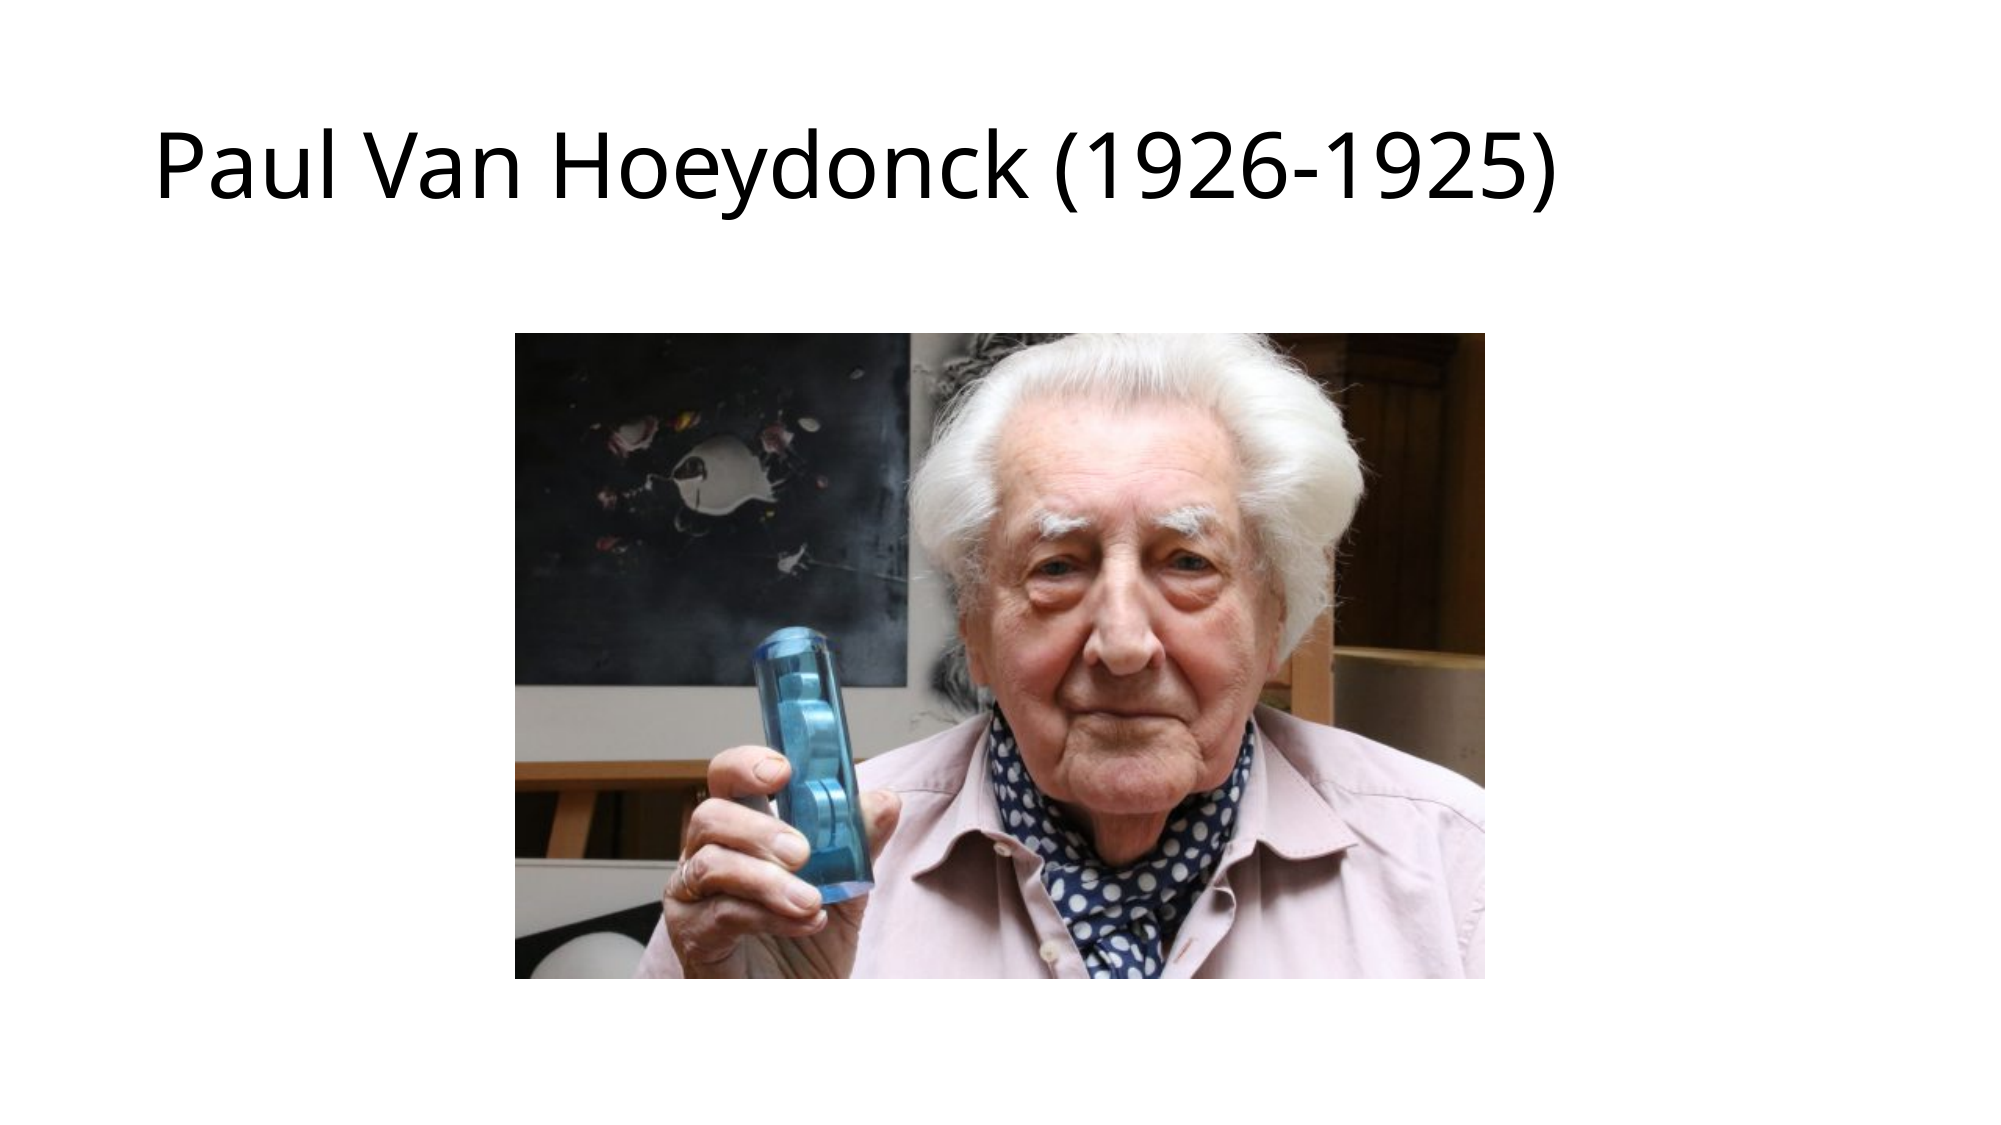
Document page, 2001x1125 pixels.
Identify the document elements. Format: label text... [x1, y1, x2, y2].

picture [515, 333, 1485, 980]
title Paul Van Hoeydonck (1926-1925) [137, 59, 1863, 278]
